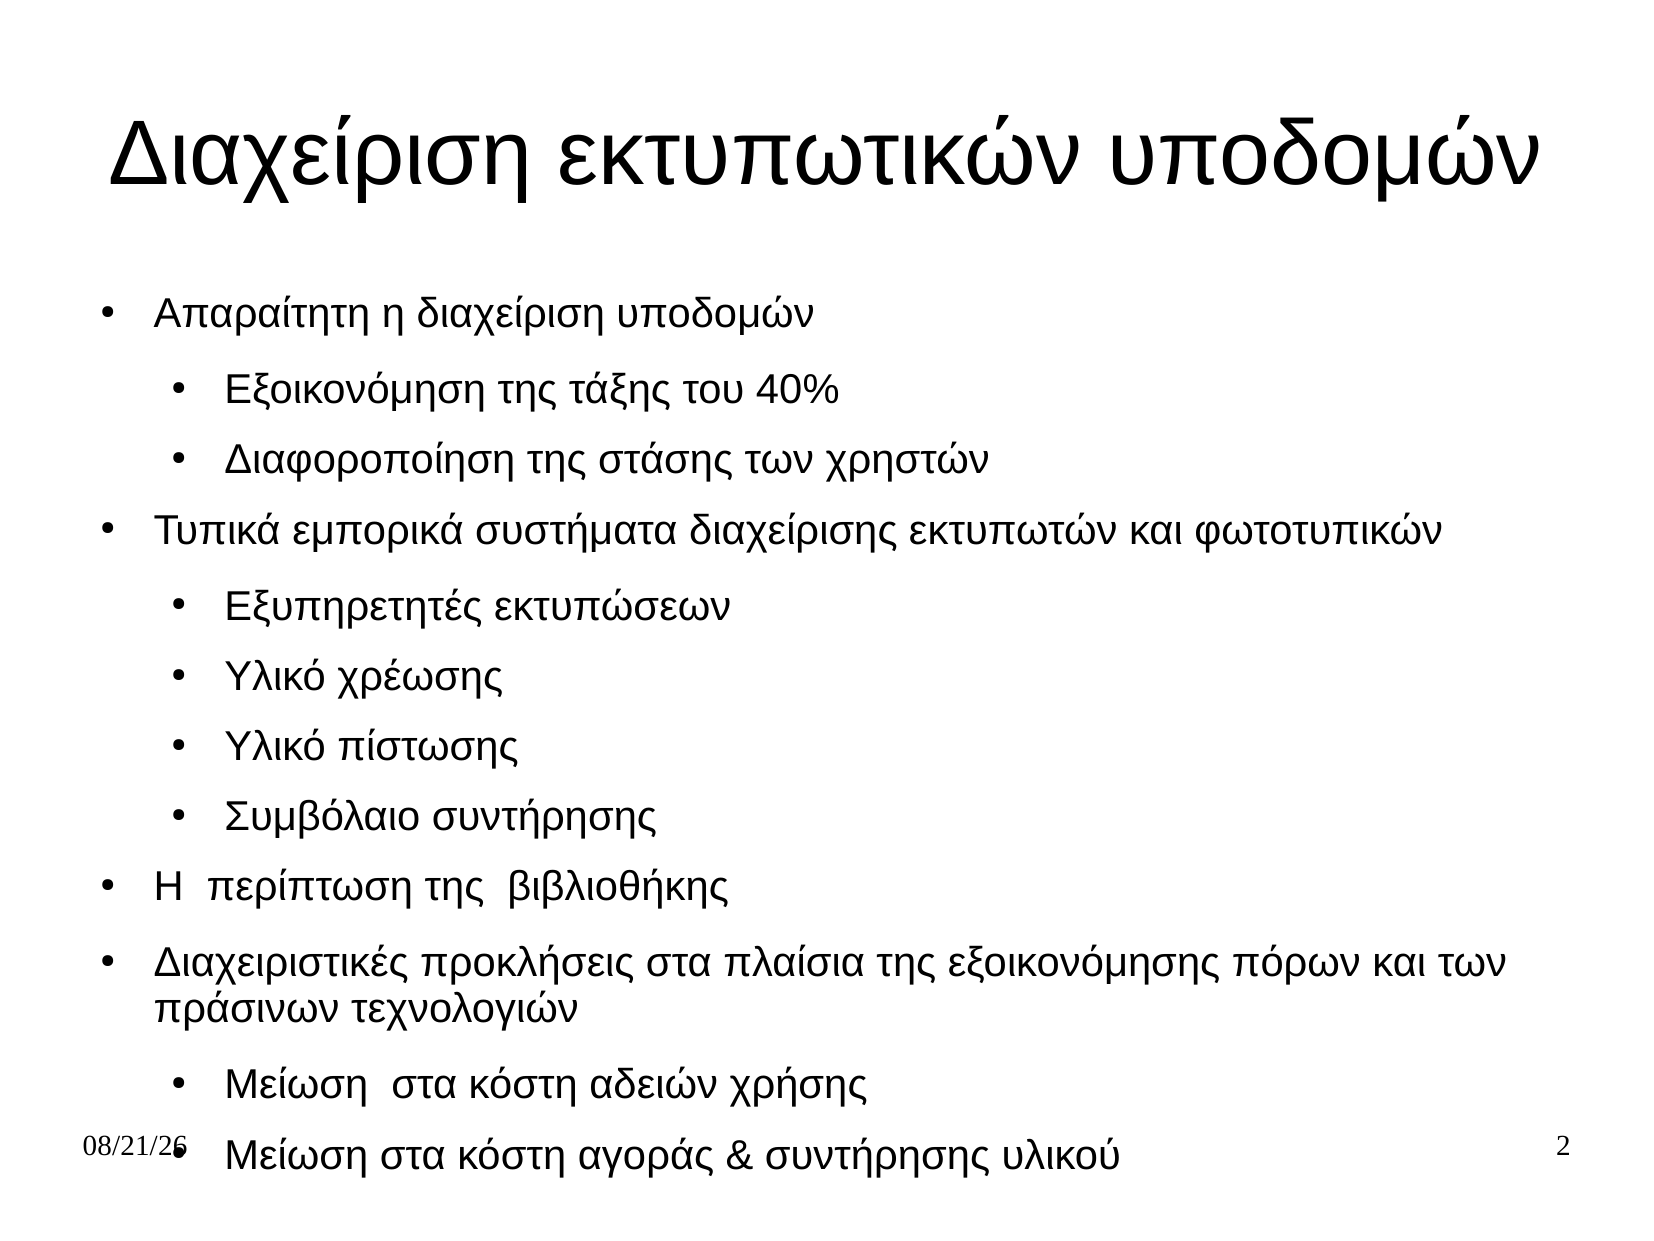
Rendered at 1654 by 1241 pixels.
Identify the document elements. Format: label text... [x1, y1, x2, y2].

title Διαχείριση εκτυπωτικών υποδομών [82, 56, 1571, 250]
list Απαραίτητη η διαχείριση υποδομών Εξοικονόμηση της τάξης του 40% Διαφοροποίηση της στάσης των χρηστών Τυπικά εμπορικά συστήματα διαχείρισης εκτυπωτών και φωτοτυπικών Εξυπηρετητές εκτυπώσεων Υλικό χρέωσης Υλικό πίστωσης Συμβόλαιο συντήρησης Η περίπτωση της βιβλιοθήκης Διαχειριστικές προκλήσεις στα πλαίσια της εξοικονόμησης πόρων και των πράσινων τεχνολογιών Μείωση στα κόστη αδειών χρήσης Μείωση στα κόστη αγοράς & συντήρησης υλικού [82, 290, 1571, 1241]
